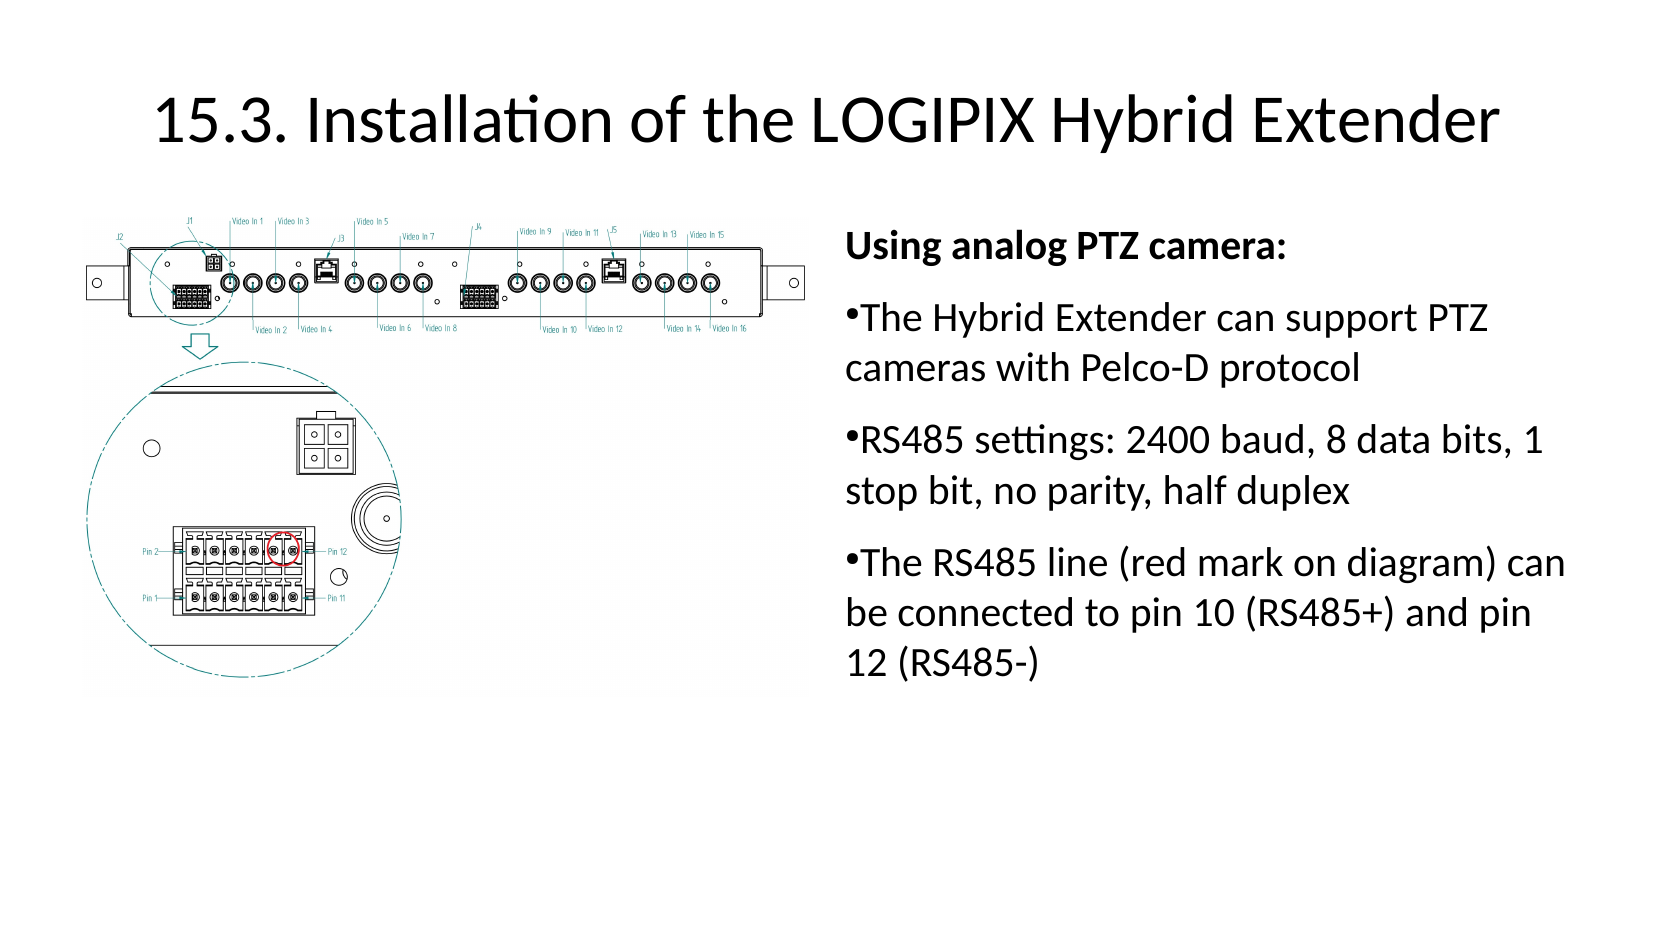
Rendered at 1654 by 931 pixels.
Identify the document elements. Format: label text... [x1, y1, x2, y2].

title 15.3. Installation of the LOGIPIX Hybrid Extender [82, 73, 1571, 157]
picture [82, 217, 809, 697]
list Using analog PTZ camera: The Hybrid Extender can support PTZ cameras with Pelco-D protocol RS485 settings: 2400 baud, 8 data bits, 1 stop bit, no parity, half duplex The RS485 line (red mark on diagram) can be connected to pin 10 (RS485+) and pin 12 (RS485-) [845, 217, 1572, 758]
